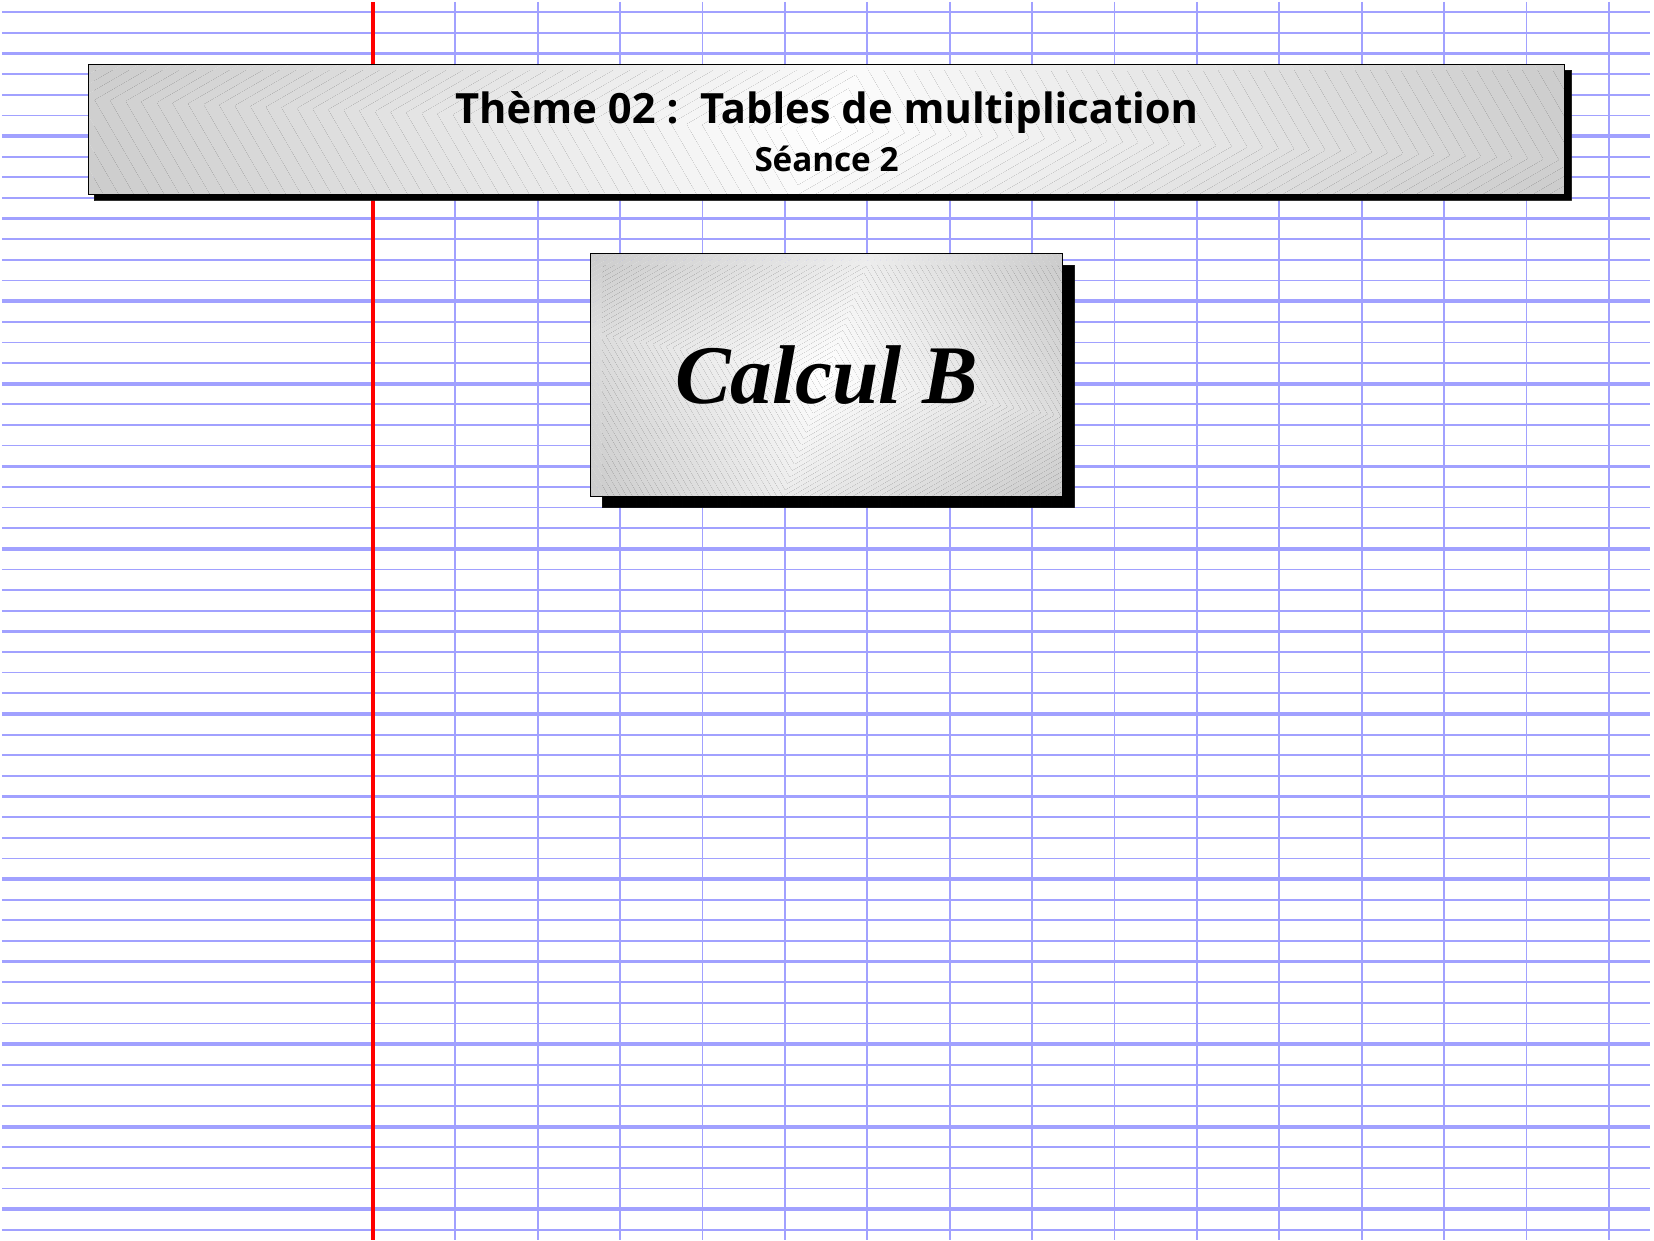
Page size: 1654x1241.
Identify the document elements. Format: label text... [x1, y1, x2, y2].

picture [0, 0, 1654, 1241]
text_box Thème 02 : Tables de multiplication Séance 2 [88, 64, 1565, 195]
text_box Calcul B [590, 253, 1063, 497]
